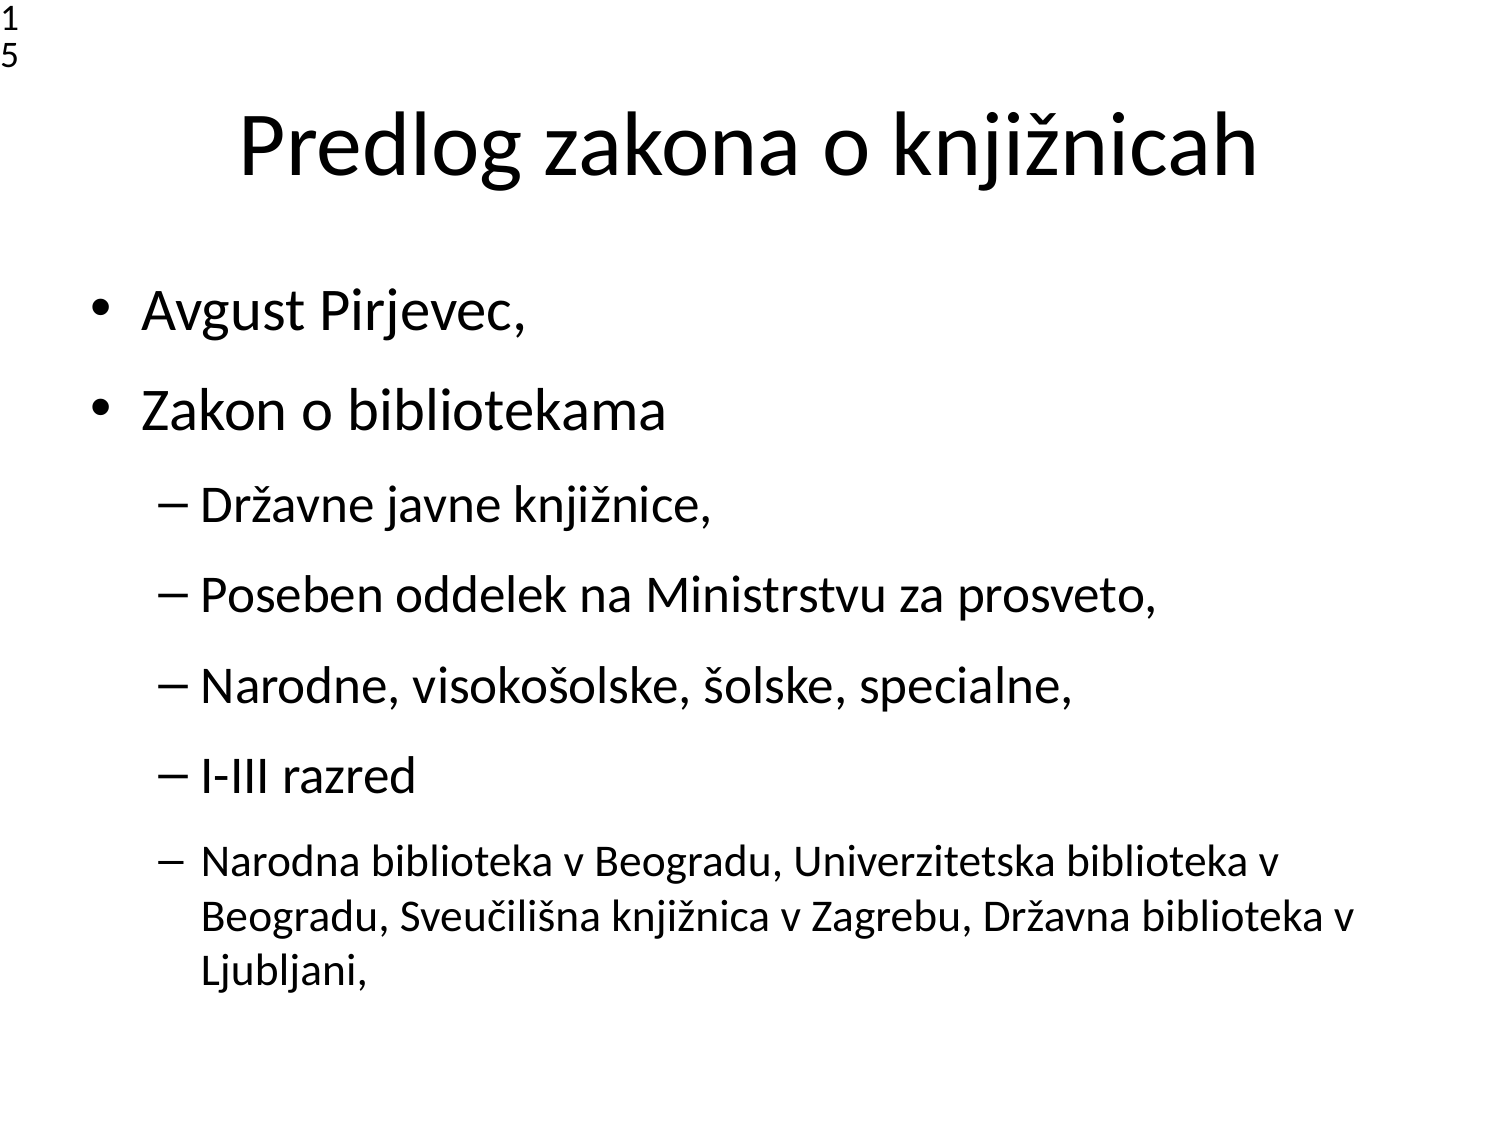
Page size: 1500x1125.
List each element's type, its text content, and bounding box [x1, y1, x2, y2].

list Avgust Pirjevec, Zakon o bibliotekama Državne javne knjižnice, Poseben oddelek na Ministrstvu za prosveto, Narodne, visokošolske, šolske, specialne, I-III razred Narodna biblioteka v Beogradu, Univerzitetska biblioteka v Beogradu, Sveučilišna knjižnica v Zagrebu, Državna biblioteka v Ljubljani, [75, 262, 1425, 1005]
title Predlog zakona o knjižnicah [75, 45, 1425, 233]
